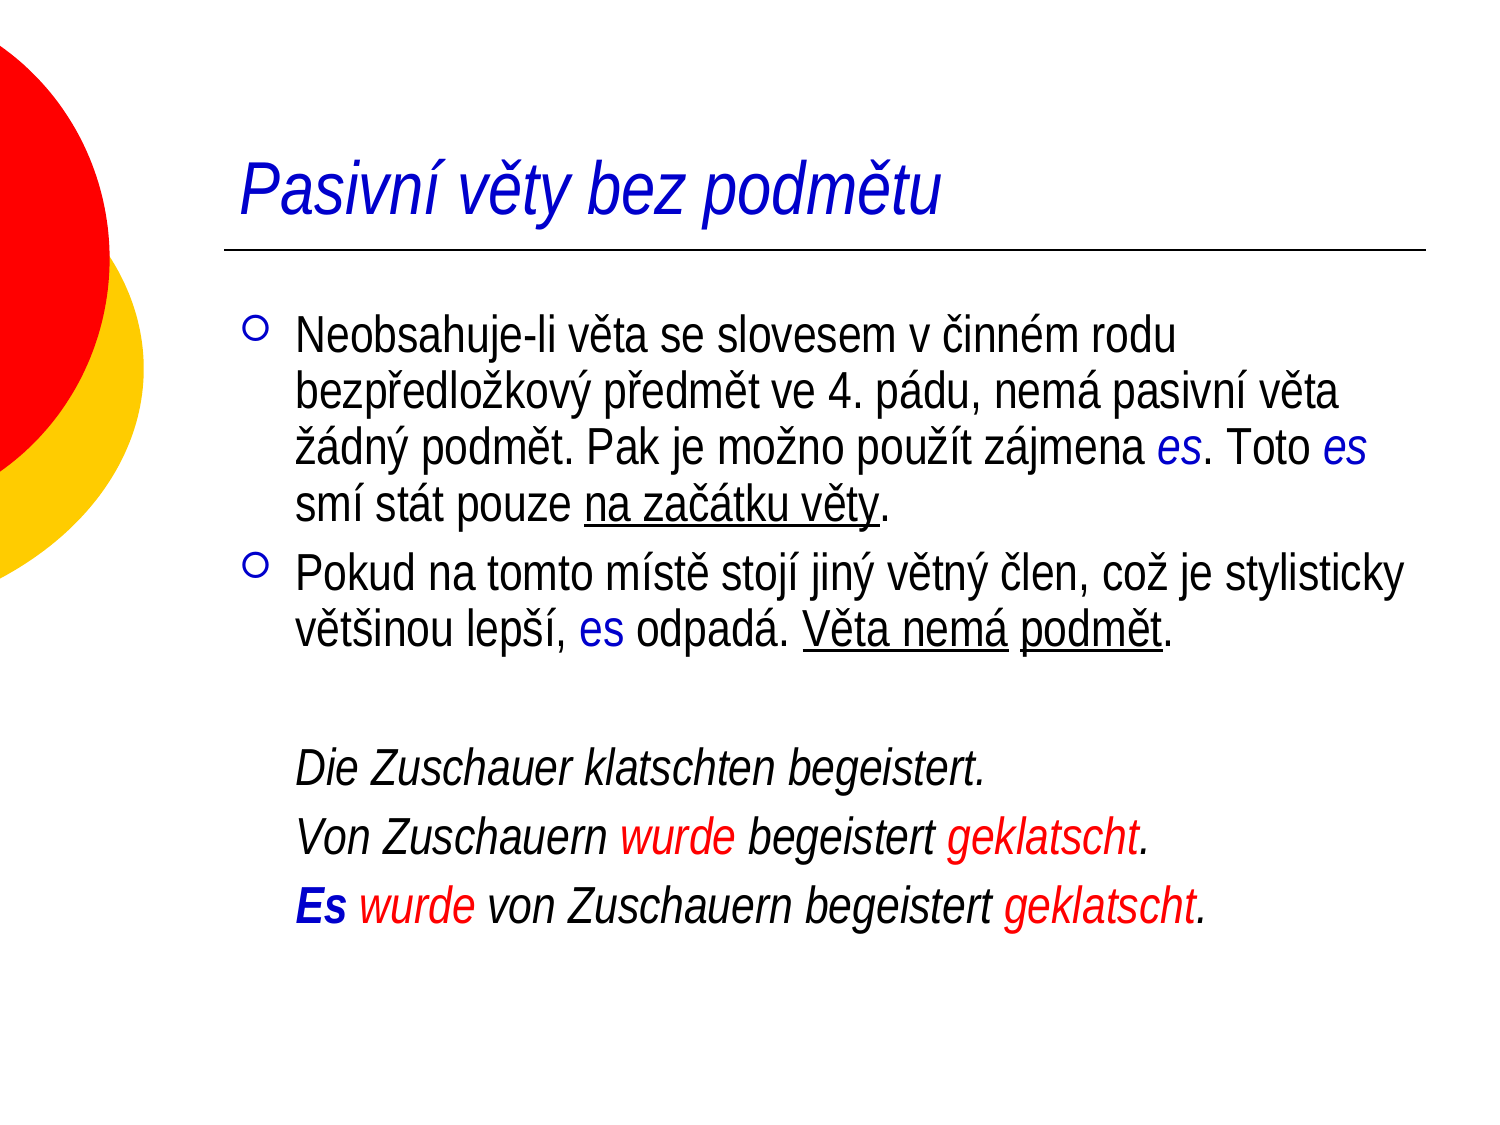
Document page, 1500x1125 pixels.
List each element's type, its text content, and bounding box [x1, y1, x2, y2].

list Neobsahuje-li věta se slovesem v činném rodu bezpředložkový předmět ve 4. pádu, nemá pasivní věta žádný podmět. Pak je možno použít zájmena es. Toto es smí stát pouze na začátku věty. Pokud na tomto místě stojí jiný větný člen, což je stylisticky většinou lepší, es odpadá. Věta nemá podmět. Die Zuschauer klatschten begeistert. Von Zuschauern wurde begeistert geklatscht. Es wurde von Zuschauern begeistert geklatscht. [224, 299, 1425, 975]
title Pasivní věty bez podmětu [224, 49, 1425, 237]
